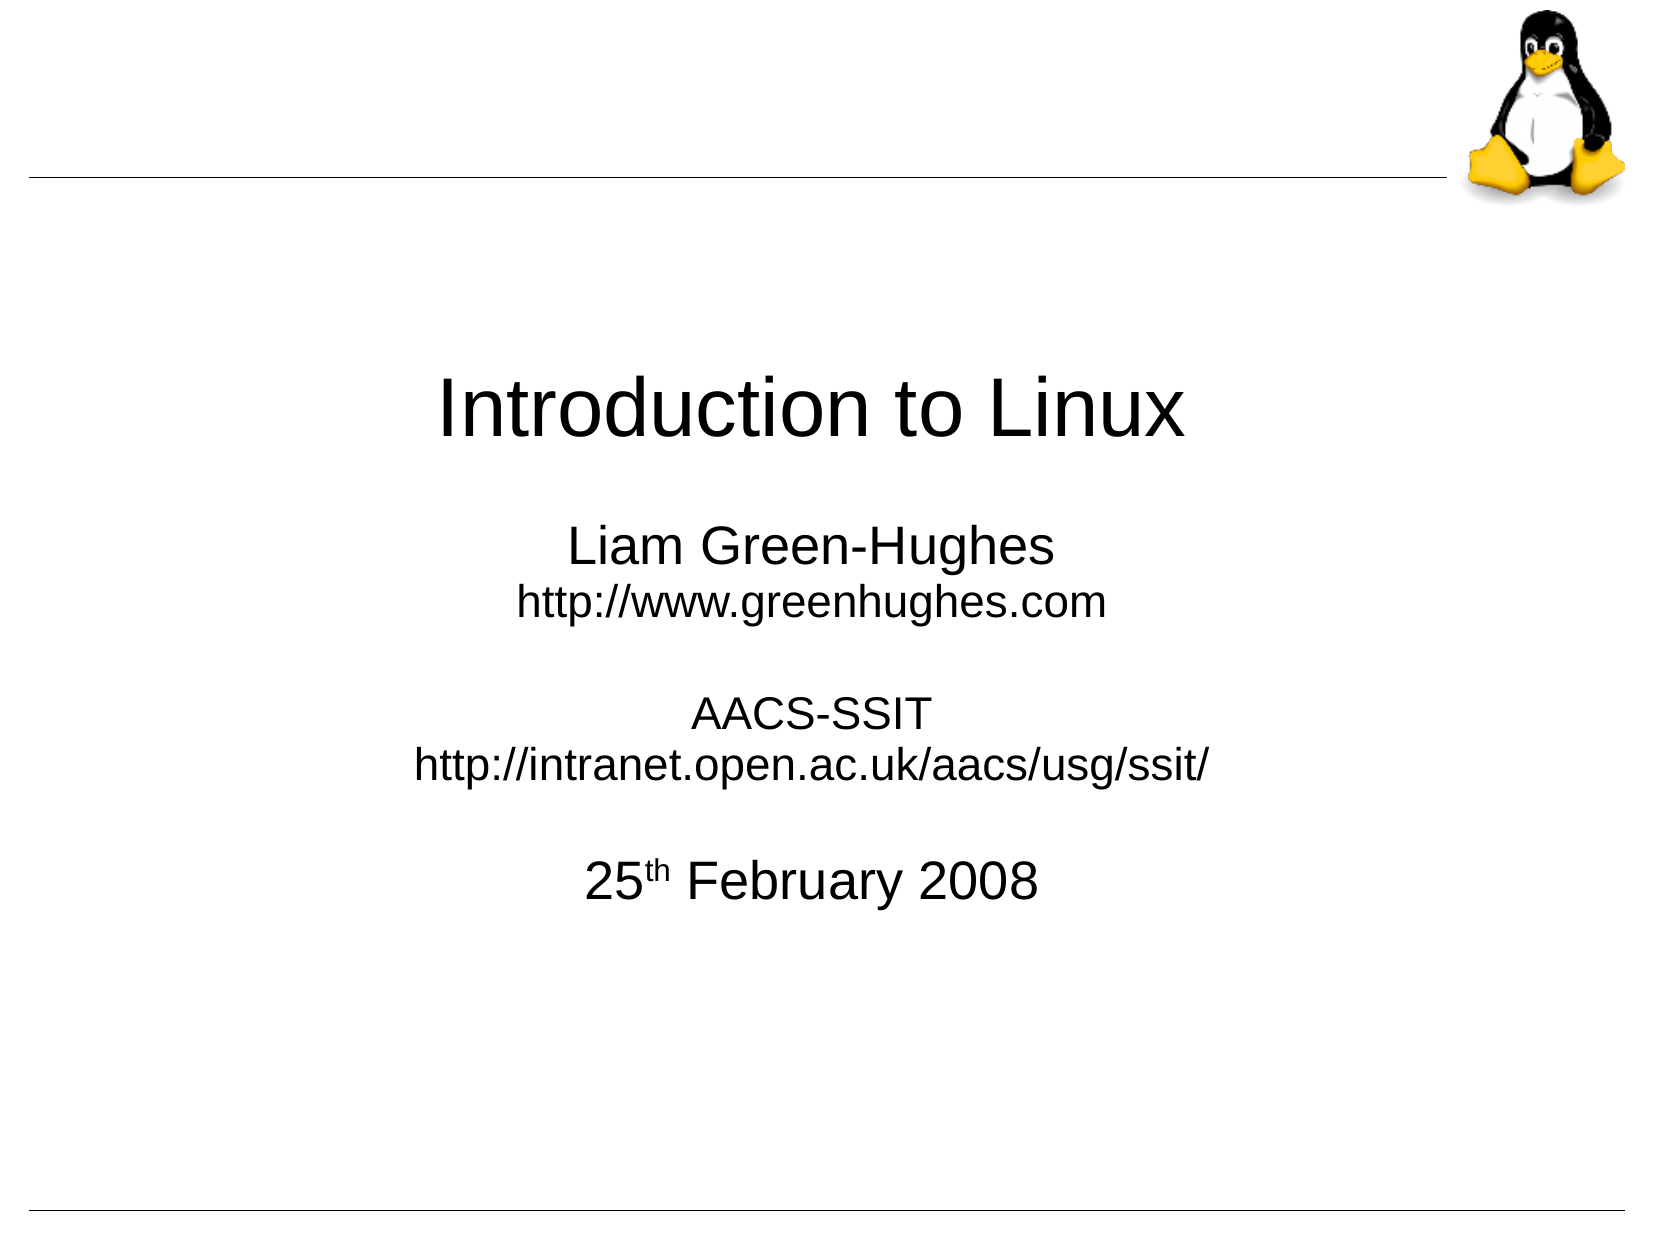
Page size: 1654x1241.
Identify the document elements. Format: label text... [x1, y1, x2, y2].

text_box Introduction to Linux Liam Green-Hughes http://www.greenhughes.com AACS-SSIT http://intranet.open.ac.uk/aacs/usg/ssit/ 25th February 2008 [29, 354, 1595, 1084]
picture [1457, 10, 1625, 207]
